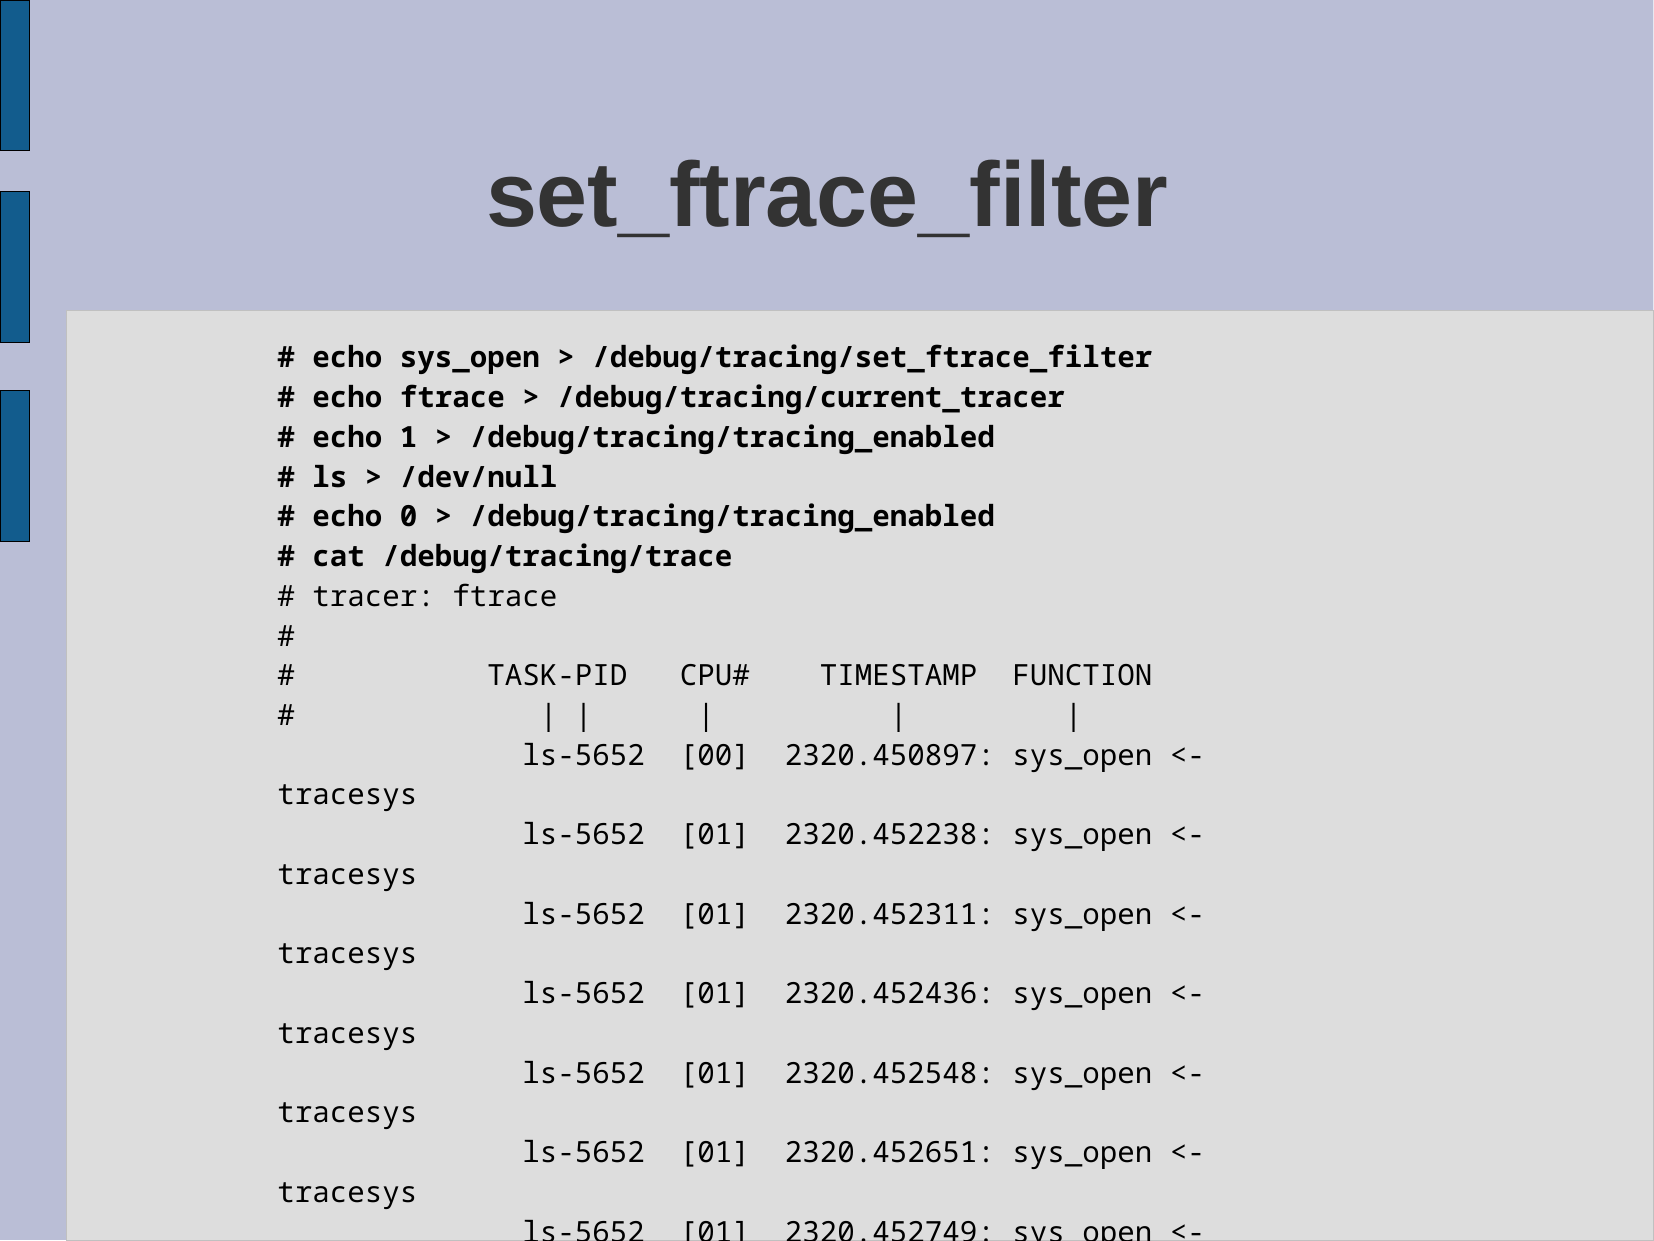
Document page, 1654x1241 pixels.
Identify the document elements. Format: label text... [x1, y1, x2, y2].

title set_ftrace_filter [121, 98, 1534, 291]
text_box # echo sys_open > /debug/tracing/set_ftrace_filter # echo ftrace > /debug/tracing/current_tracer # echo 1 > /debug/tracing/tracing_enabled # ls > /dev/null # echo 0 > /debug/tracing/tracing_enabled # cat /debug/tracing/trace # tracer: ftrace # # TASK-PID CPU# TIMESTAMP FUNCTION # | | | | | ls-5652 [00] 2320.450897: sys_open <-tracesys ls-5652 [01] 2320.452238: sys_open <-tracesys ls-5652 [01] 2320.452311: sys_open <-tracesys ls-5652 [01] 2320.452436: sys_open <-tracesys ls-5652 [01] 2320.452548: sys_open <-tracesys ls-5652 [01] 2320.452651: sys_open <-tracesys ls-5652 [01] 2320.452749: sys_open <-tracesys ls-5652 [01] 2320.452854: sys_open <-tracesys ls-5652 [01] 2320.452950: sys_open <-tracesys ls-5652 [01] 2320.453551: sys_open <-tracesys ls-5652 [01] 2320.453767: sys_open <-tracesys ls-5652 [01] 2320.453851: sys_open <-tracesys bash-5495 [00] 2320.453977: sys_open <-tracesys ls-5652 [01] 2320.454030: sys_open <-tracesys [262, 329, 1356, 1133]
